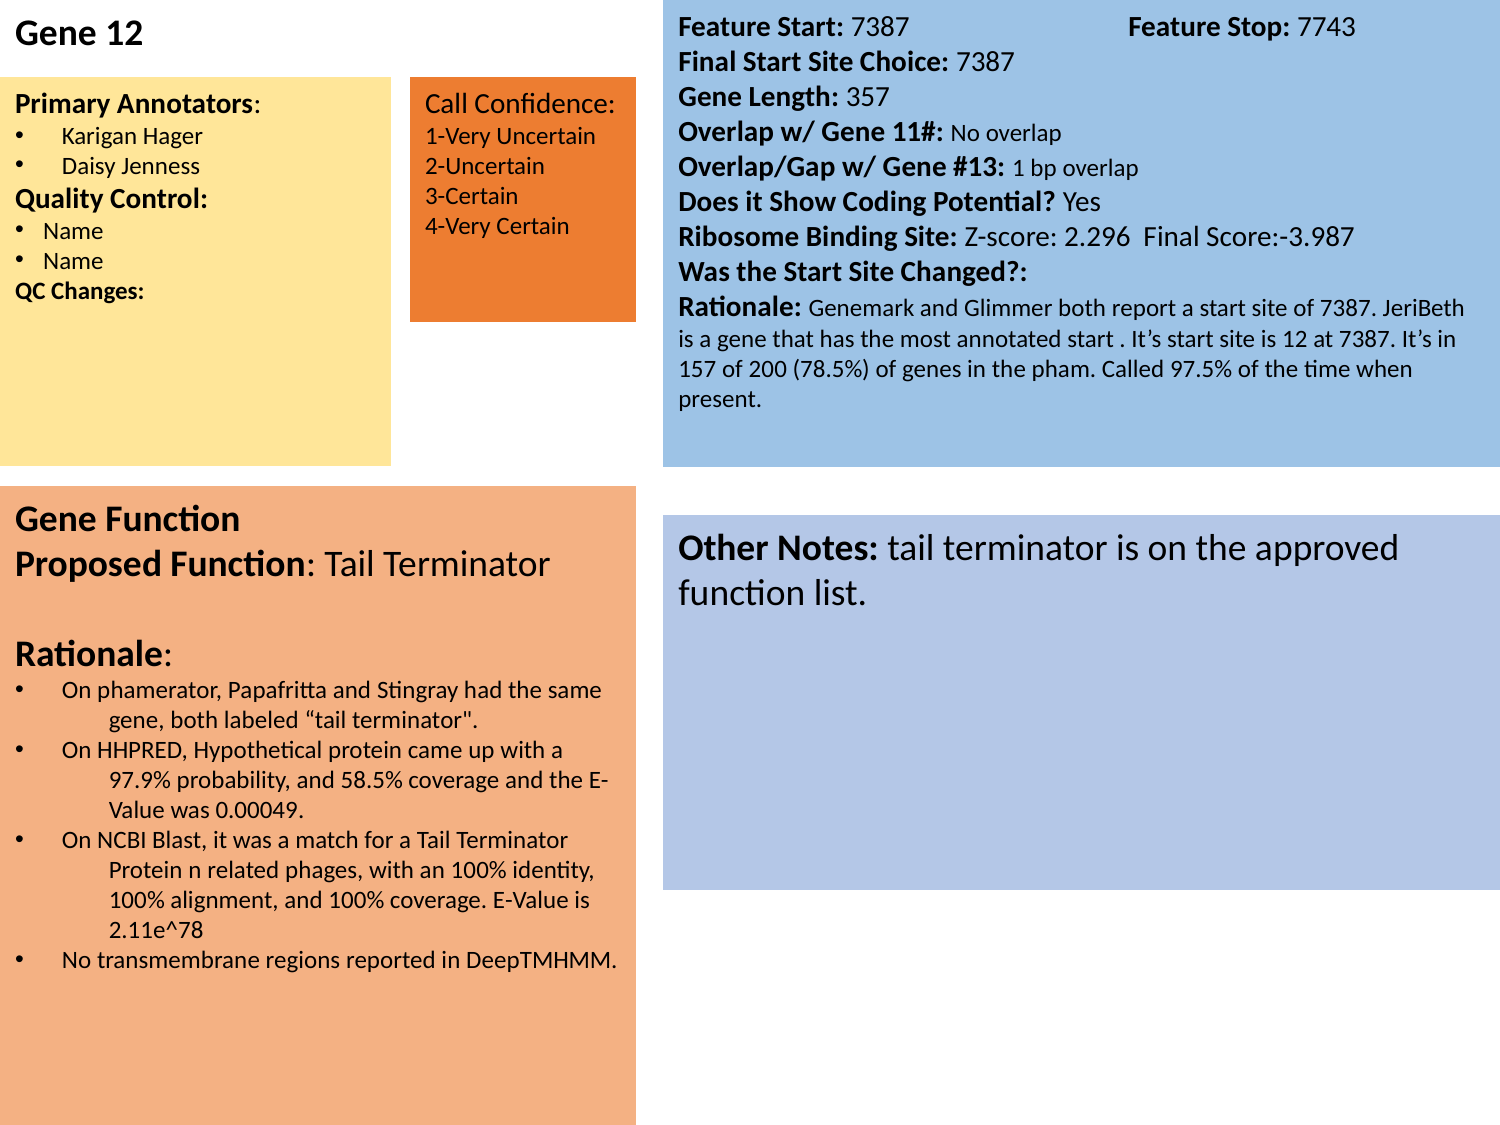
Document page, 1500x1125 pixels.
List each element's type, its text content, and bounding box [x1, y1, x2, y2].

text_box Primary Annotators: Karigan Hager Daisy Jenness Quality Control: Name Name QC Changes: [0, 77, 391, 466]
text_box Feature Start: 7387 Feature Stop: 7743 Final Start Site Choice: 7387 Gene Length: 357 Overlap w/ Gene 11#: No overlap Overlap/Gap w/ Gene #13: 1 bp overlap Does it Show Coding Potential? Yes Ribosome Binding Site: Z-score: 2.296 Final Score:-3.987 Was the Start Site Changed?: Rationale: Genemark and Glimmer both report a start site of 7387. JeriBeth is a gene that has the most annotated start . It’s start site is 12 at 7387. It’s in 157 of 200 (78.5%) of genes in the pham. Called 97.5% of the time when present. [663, 0, 1500, 467]
text_box Other Notes: tail terminator is on the approved function list. [663, 515, 1500, 890]
text_box Gene Function Proposed Function: Tail Terminator Rationale: On phamerator, Papafritta and Stingray had the same gene, both labeled “tail terminator". On HHPRED, Hypothetical protein came up with a 97.9% probability, and 58.5% coverage and the E-Value was 0.00049. On NCBI Blast, it was a match for a Tail Terminator Protein n related phages, with an 100% identity, 100% alignment, and 100% coverage. E-Value is 2.11e^78 No transmembrane regions reported in DeepTMHMM. [0, 486, 636, 1125]
text_box Gene 12 [0, 0, 160, 61]
text_box Call Confidence: 1-Very Uncertain 2-Uncertain 3-Certain 4-Very Certain [410, 77, 636, 322]
